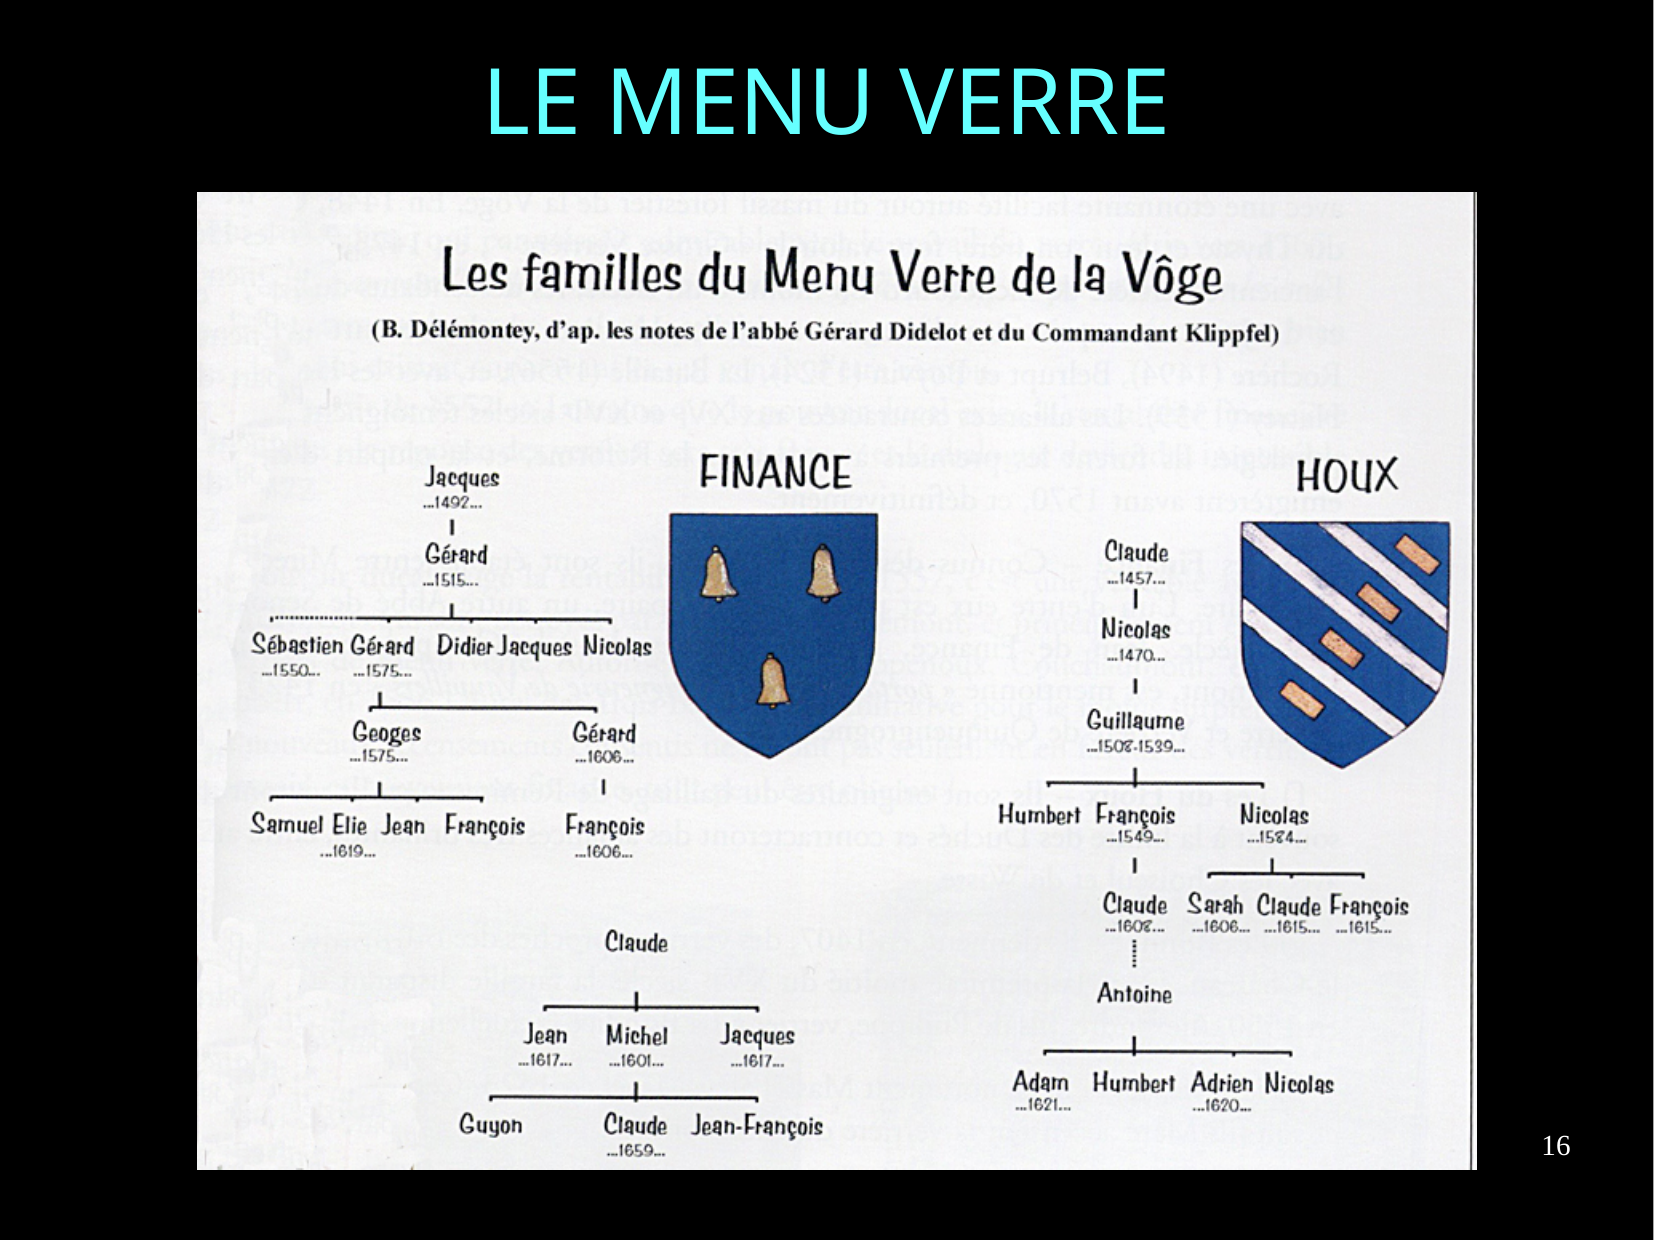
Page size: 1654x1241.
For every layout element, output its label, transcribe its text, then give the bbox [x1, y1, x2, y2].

title LE MENU VERRE [82, 23, 1571, 175]
picture [197, 192, 1477, 1170]
